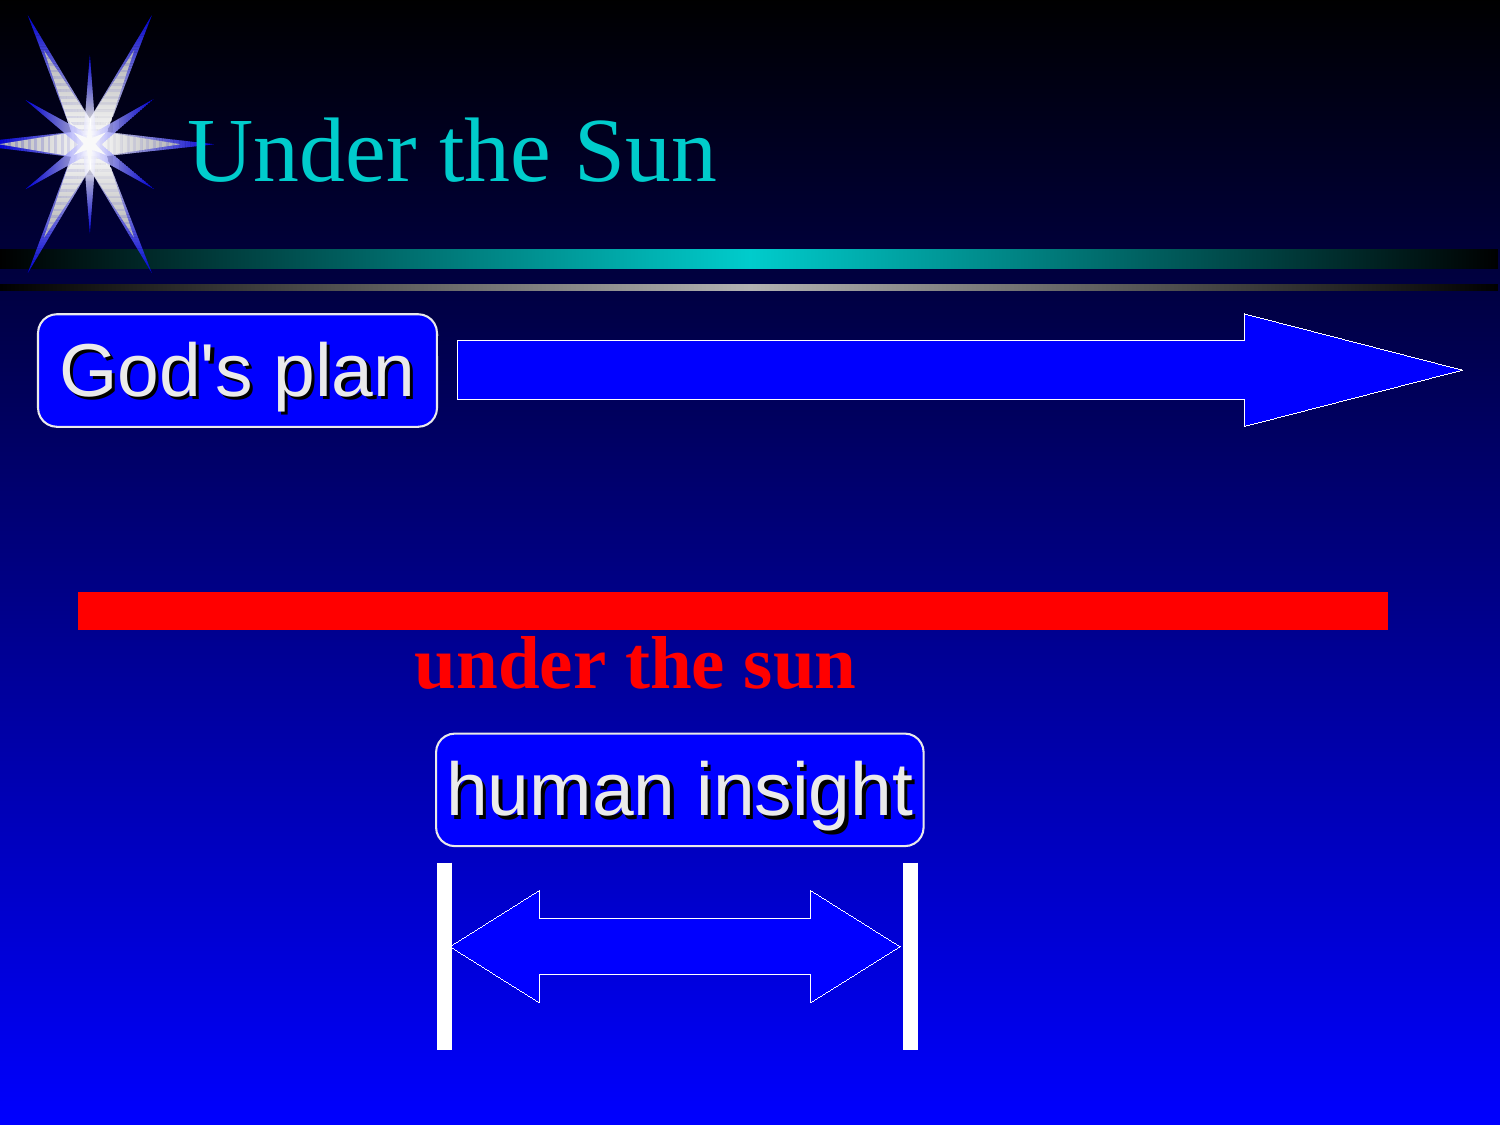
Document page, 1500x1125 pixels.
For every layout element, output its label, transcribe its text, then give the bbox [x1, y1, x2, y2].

text_box under the sun [400, 614, 888, 713]
text_box [457, 313, 1463, 427]
text_box human insight [436, 733, 924, 847]
text_box God's plan [38, 314, 438, 427]
title Under the Sun [187, 63, 1463, 237]
text_box [78, 592, 1388, 630]
text_box [452, 890, 901, 1003]
